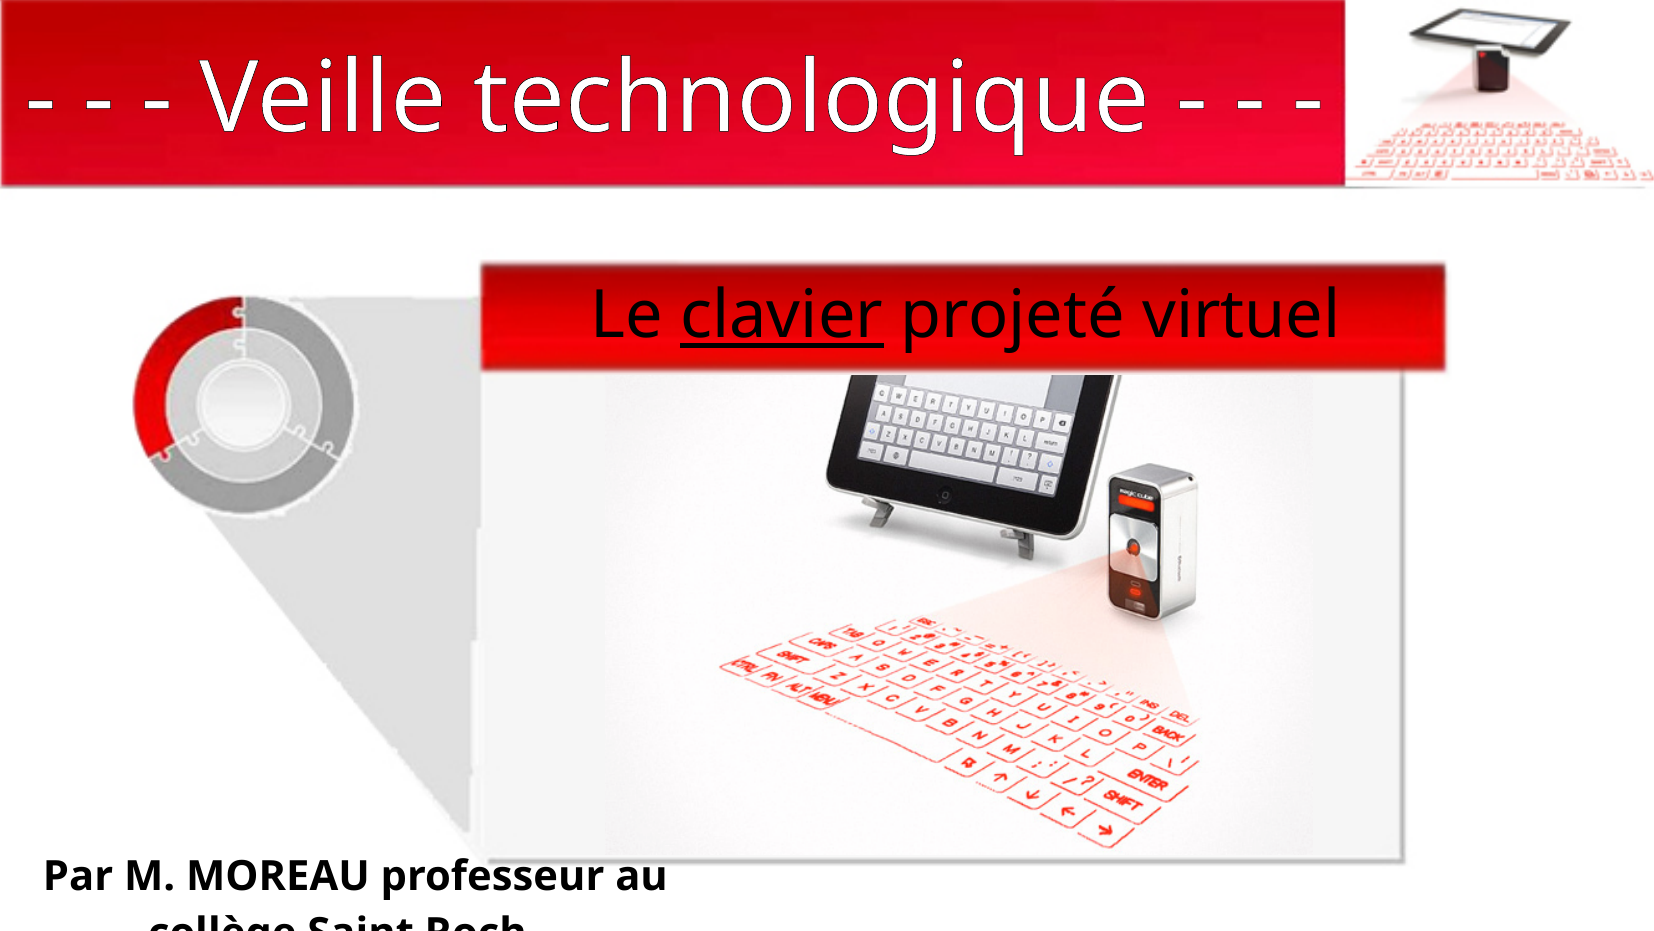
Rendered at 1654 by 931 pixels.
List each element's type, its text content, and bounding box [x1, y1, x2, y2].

picture [268, 865, 276, 873]
picture [0, 0, 1654, 931]
picture [321, 865, 326, 875]
picture [234, 865, 249, 875]
title Par M. MOREAU professeur au collège Saint Roch... [1, 875, 710, 931]
title - - - Veille technologique - - - [15, 15, 1336, 171]
title Le clavier projeté virtuel [500, 270, 1431, 354]
picture [52, 865, 60, 874]
